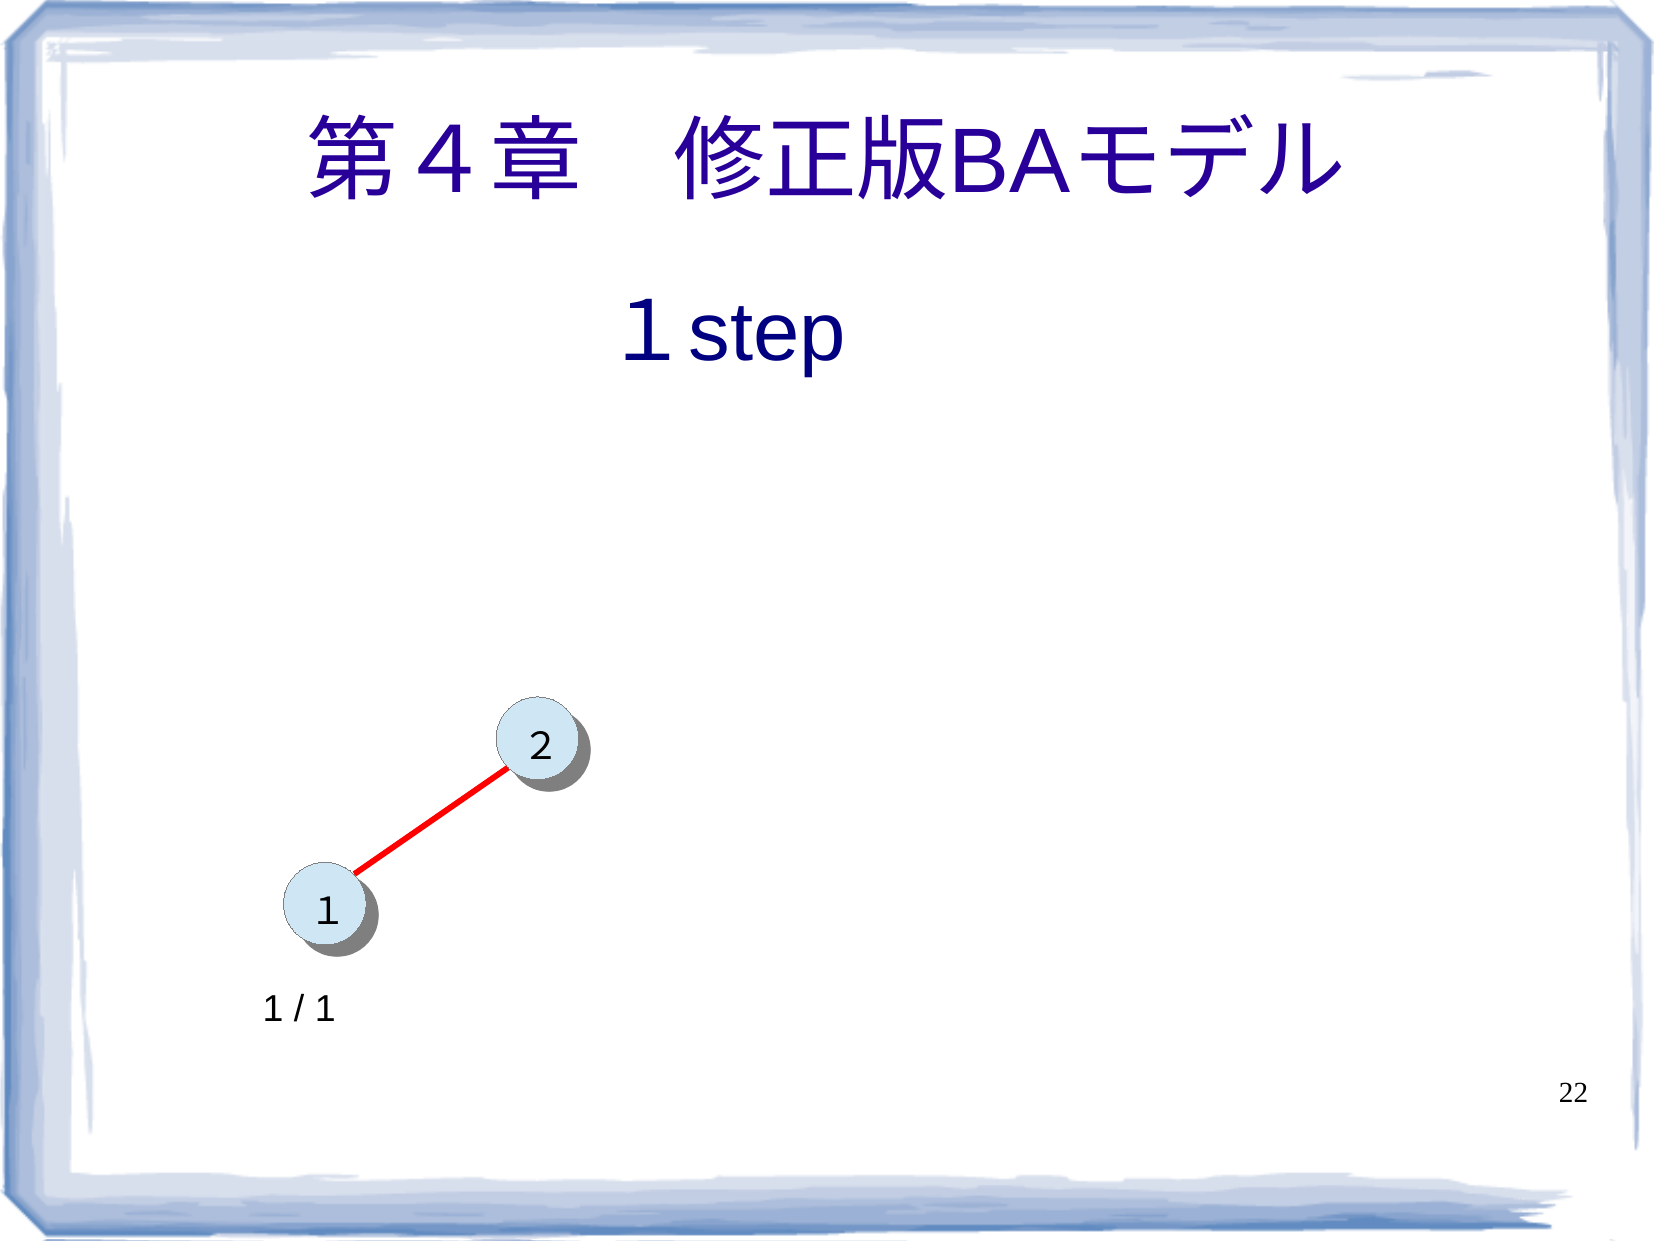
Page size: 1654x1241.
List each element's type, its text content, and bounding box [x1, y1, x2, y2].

text_box １step [590, 256, 885, 365]
text_box [509, 696, 566, 708]
title 第４章 修正版BAモデル [82, 49, 1571, 257]
text_box [283, 862, 359, 945]
text_box [496, 710, 572, 780]
text_box 1 / 1 [248, 980, 351, 1038]
text_box １ [295, 874, 363, 927]
picture [0, 0, 1654, 1241]
text_box ２ [507, 708, 576, 761]
text_box [363, 887, 367, 920]
